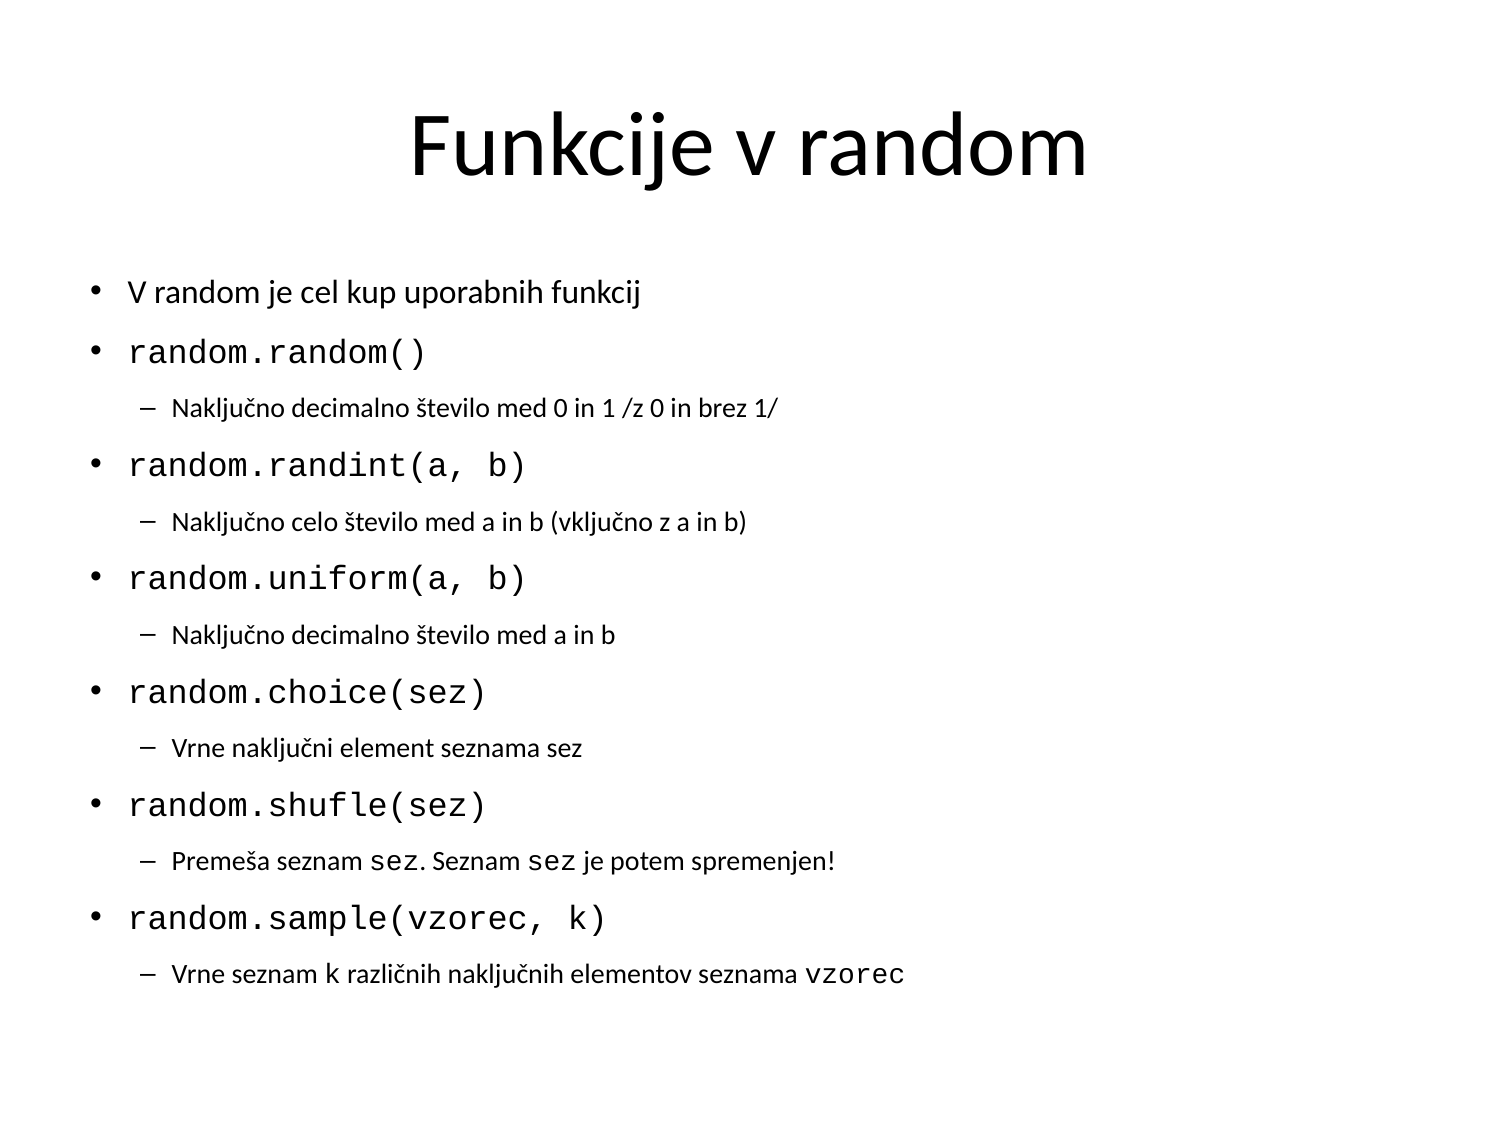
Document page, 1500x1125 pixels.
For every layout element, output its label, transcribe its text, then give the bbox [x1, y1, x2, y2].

list V random je cel kup uporabnih funkcij random.random() Naključno decimalno število med 0 in 1 /z 0 in brez 1/ random.randint(a, b) Naključno celo število med a in b (vključno z a in b) random.uniform(a, b) Naključno decimalno število med a in b random.choice(sez) Vrne naključni element seznama sez random.shufle(sez) Premeša seznam sez. Seznam sez je potem spremenjen! random.sample(vzorec, k) Vrne seznam k različnih naključnih elementov seznama vzorec [75, 262, 1425, 1005]
title Funkcije v random [75, 45, 1425, 233]
